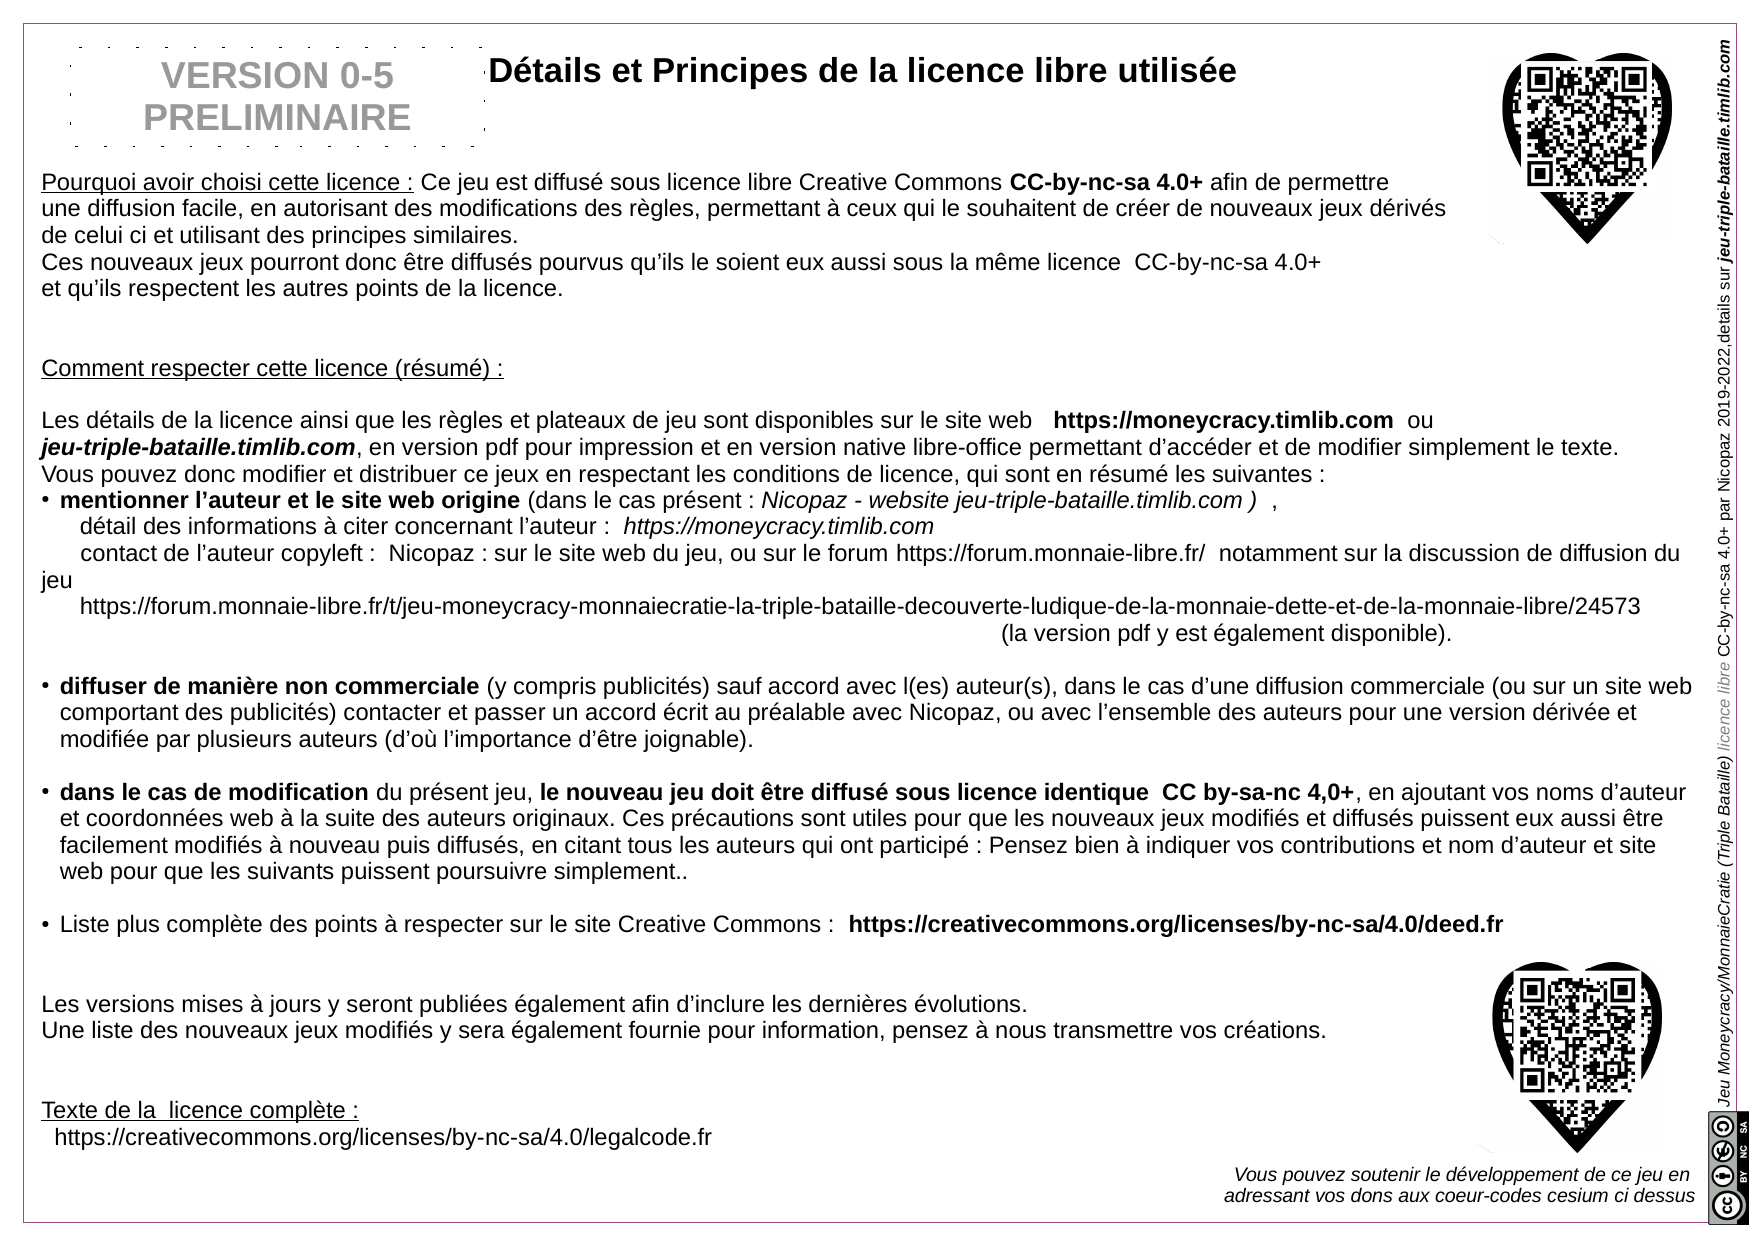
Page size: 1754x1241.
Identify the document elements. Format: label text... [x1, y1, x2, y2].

text_box VERSION 0-5 PRELIMINAIRE [70, 47, 485, 147]
picture [1476, 962, 1662, 1153]
text_box Détails et Principes de la licence libre utilisée Pourquoi avoir choisi cette licence : Ce jeu est diffusé sous licence libre Creative Commons CC-by-nc-sa 4.0+ afin de permettre une diffusion facile, en autorisant des modifications des règles, permettant à ceux qui le souhaitent de créer de nouveaux jeux dérivés de celui ci et utilisant des principes similaires. Ces nouveaux jeux pourront donc être diffusés pourvus qu’ils le soient eux aussi sous la même licence CC-by-nc-sa 4.0+ et qu’ils respectent les autres points de la licence. Comment respecter cette licence (résumé) : Les détails de la licence ainsi que les règles et plateaux de jeu sont disponibles sur le site web https://moneycracy.timlib.com ou jeu-triple-bataille.timlib.com, en version pdf pour impression et en version native libre-office permettant d’accéder et de modifier simplement le texte. Vous pouvez donc modifier et distribuer ce jeux en respectant les conditions de licence, qui sont en résumé les suivantes : mentionner l’auteur et le site web origine (dans le cas présent : Nicopaz - website jeu-triple-bataille.timlib.com ) , détail des informations à citer concernant l’auteur : https://moneycracy.timlib.com contact de l’auteur copyleft : Nicopaz : sur le site web du jeu, ou sur le forum https://forum.monnaie-libre.fr/ notamment sur la discussion de diffusion du jeu https://forum.monnaie-libre.fr/t/jeu-moneycracy-monnaiecratie-la-triple-bataille-decouverte-ludique-de-la-monnaie-dette-et-de-la-monnaie-libre/24573 (la version pdf y est également disponible). diffuser de manière non commerciale (y compris publicités) sauf accord avec l(es) auteur(s), dans le cas d’une diffusion commerciale (ou sur un site web comportant des publicités) contacter et passer un accord écrit au préalable avec Nicopaz, ou avec l’ensemble des auteurs pour une version dérivée et modifiée par plusieurs auteurs (d’où l’importance d’être joignable). dans le cas de modification du présent jeu, le nouveau jeu doit être diffusé sous licence identique CC by-sa-nc 4,0+, en ajoutant vos noms d’auteur et coordonnées web à la suite des auteurs originaux. Ces précautions sont utiles pour que les nouveaux jeux modifiés et diffusés puissent eux aussi être facilement modifiés à nouveau puis diffusés, en citant tous les auteurs qui ont participé : Pensez bien à indiquer vos contributions et nom d’auteur et site web pour que les suivants puissent poursuivre simplement.. Liste plus complète des points à respecter sur le site Creative Commons : https://creativecommons.org/licenses/by-nc-sa/4.0/deed.fr Les versions mises à jours y seront publiées également afin d’inclure les dernières évolutions. Une liste des nouveaux jeux modifiés y sera également fournie pour information, pensez à nous transmettre vos créations. Texte de la licence complète : https://creativecommons.org/licenses/by-nc-sa/4.0/legalcode.fr Vous pouvez soutenir le développement de ce jeu en adressant vos dons aux coeur-codes cesium ci dessus [41, 0, 1695, 1211]
picture [1486, 53, 1672, 244]
picture [1709, 1112, 1749, 1225]
title [1695, 23, 1701, 231]
